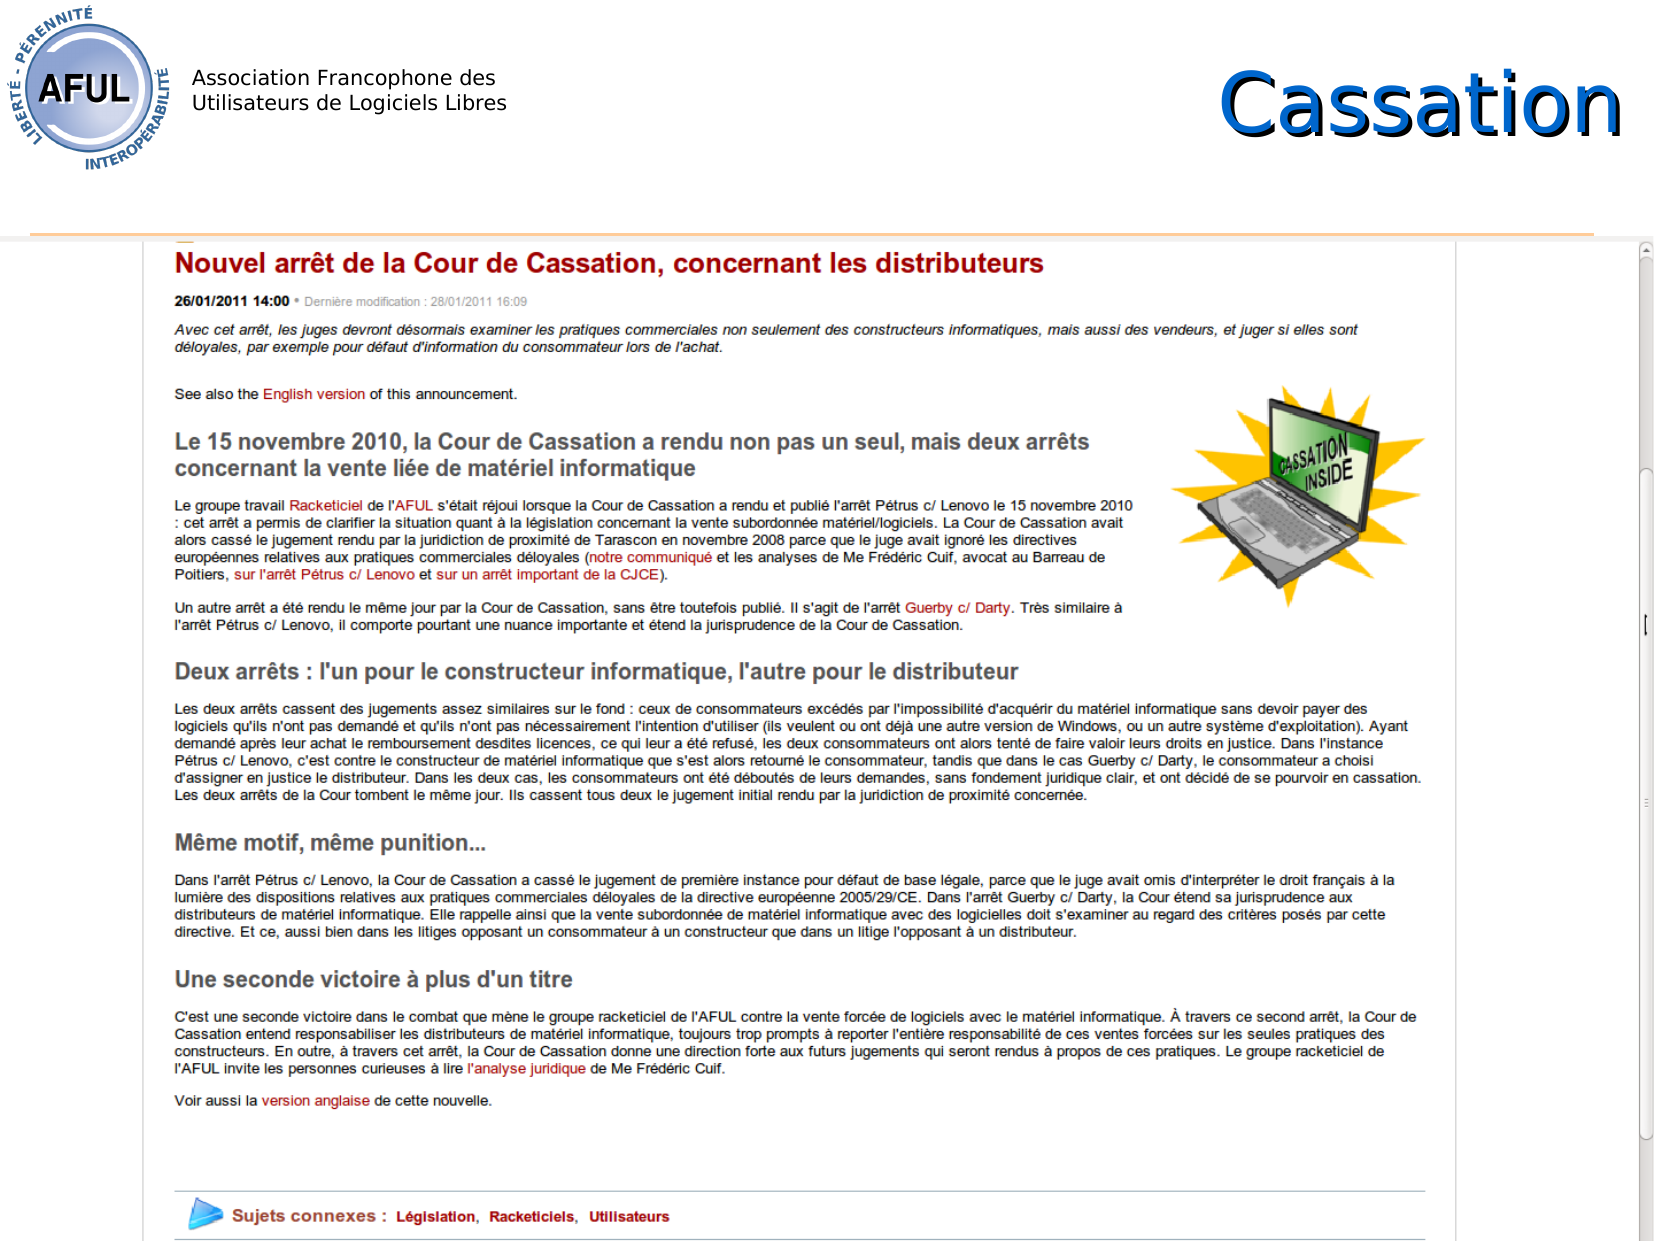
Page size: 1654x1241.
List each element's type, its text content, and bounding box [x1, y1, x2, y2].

picture [0, 0, 178, 178]
title Cassation [501, 7, 1625, 200]
picture [0, 236, 1654, 1241]
